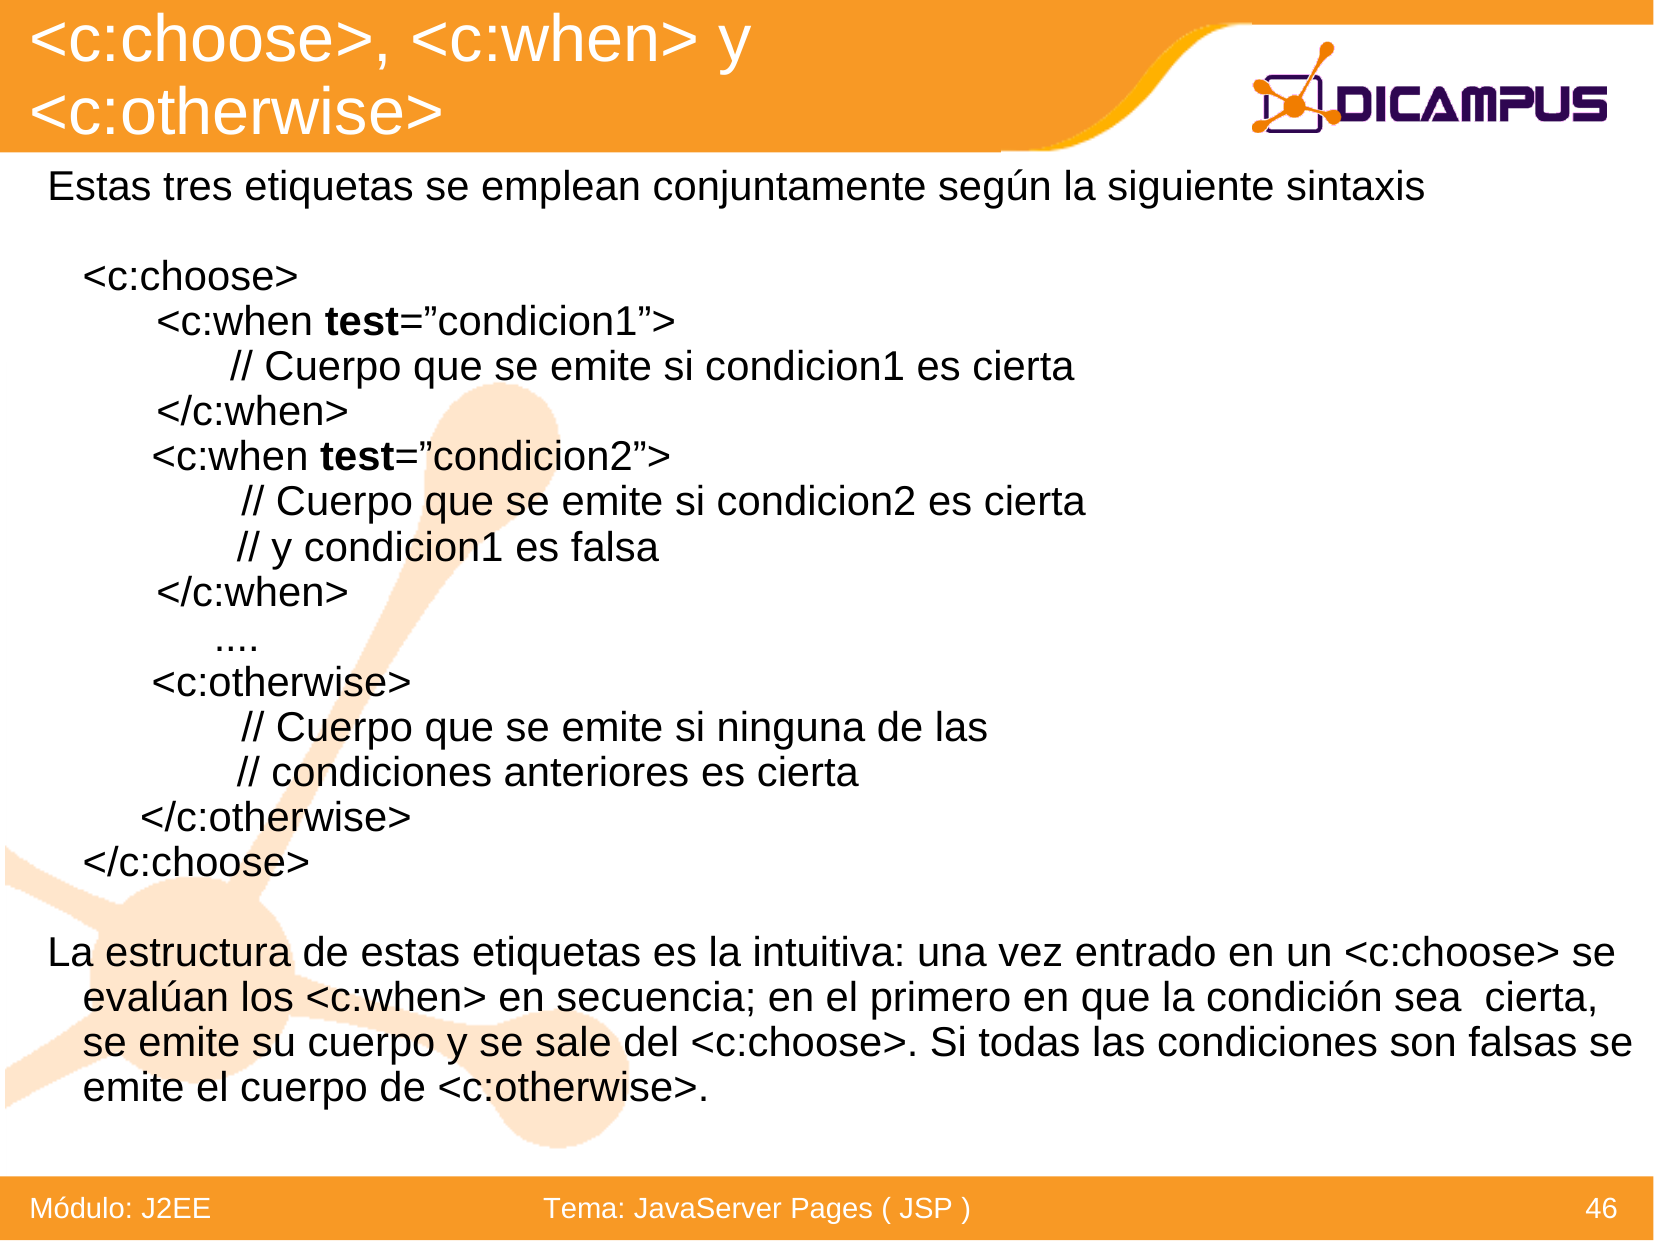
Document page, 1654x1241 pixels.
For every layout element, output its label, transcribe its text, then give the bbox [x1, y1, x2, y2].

text_box Tema: JavaServer Pages ( JSP ) [543, 1192, 1447, 1225]
text_box <number> [1469, 1185, 1633, 1233]
text_box Estas tres etiquetas se emplean conjuntamente según la siguiente sintaxis <c:choose> <c:when test=”condicion1”> // Cuerpo que se emite si condicion1 es cierta </c:when> <c:when test=”condicion2”> // Cuerpo que se emite si condicion2 es cierta // y condicion1 es falsa </c:when> .... <c:otherwise> // Cuerpo que se emite si ninguna de las // condiciones anteriores es cierta </c:otherwise> </c:choose> La estructura de estas etiquetas es la intuitiva: una vez entrado en un <c:choose> se evalúan los <c:when> en secuencia; en el primero en que la condición sea cierta, se emite su cuerpo y se sale del <c:choose>. Si todas las condiciones son falsas se emite el cuerpo de <c:otherwise>. [0, 157, 1654, 1174]
text_box [0, 1176, 1654, 1241]
text_box Módulo: J2EE [29, 1192, 473, 1225]
picture [1001, 4, 1607, 157]
text_box <c:choose>, <c:when> y <c:otherwise> [29, 3, 1004, 157]
text_box [0, 0, 1654, 153]
